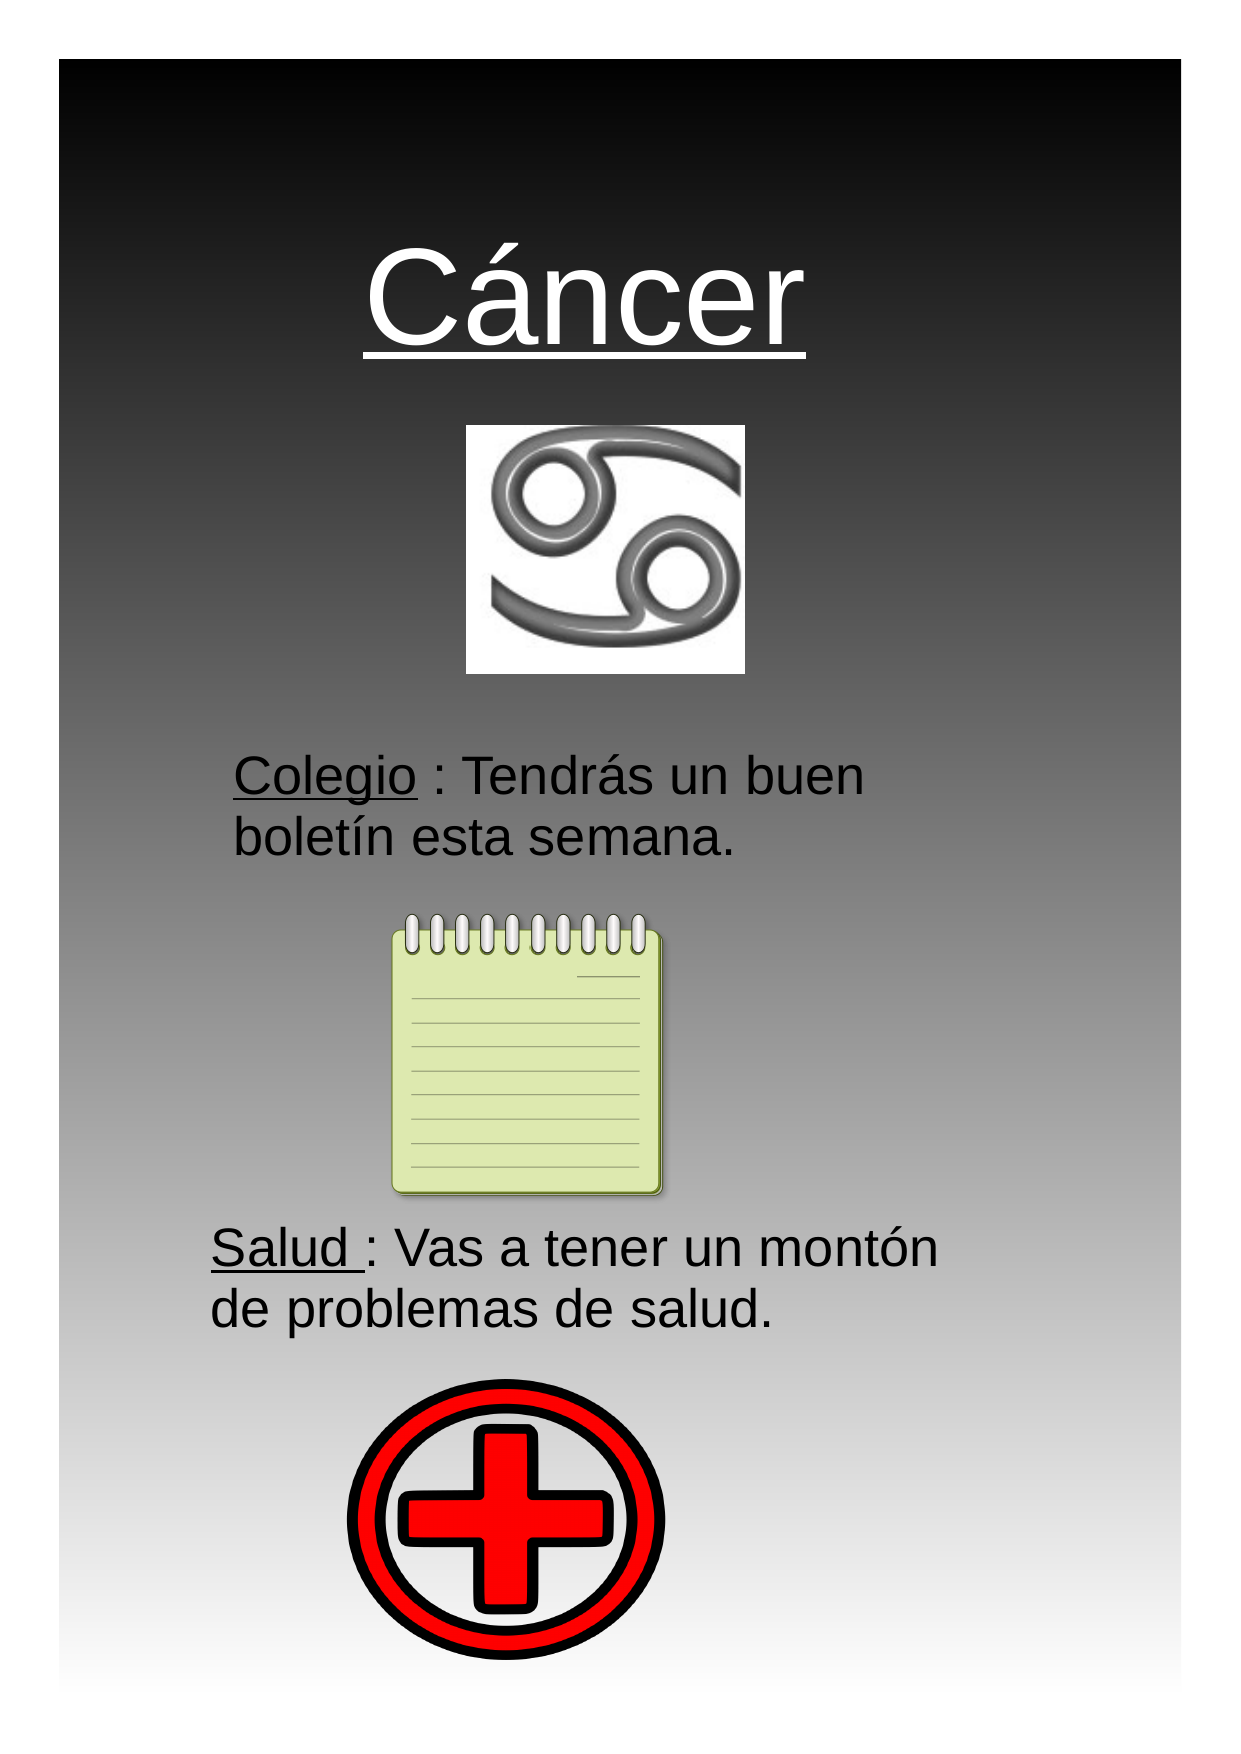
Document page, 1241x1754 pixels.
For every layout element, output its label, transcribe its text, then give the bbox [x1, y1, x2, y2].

picture [388, 910, 674, 1205]
picture [324, 1364, 680, 1678]
text_box Colegio : Tendrás un buen boletín esta semana. [218, 738, 1034, 1666]
picture [466, 425, 745, 674]
text_box Cáncer [348, 212, 822, 382]
text_box Salud : Vas a tener un montón de problemas de salud. [196, 1210, 1022, 1347]
